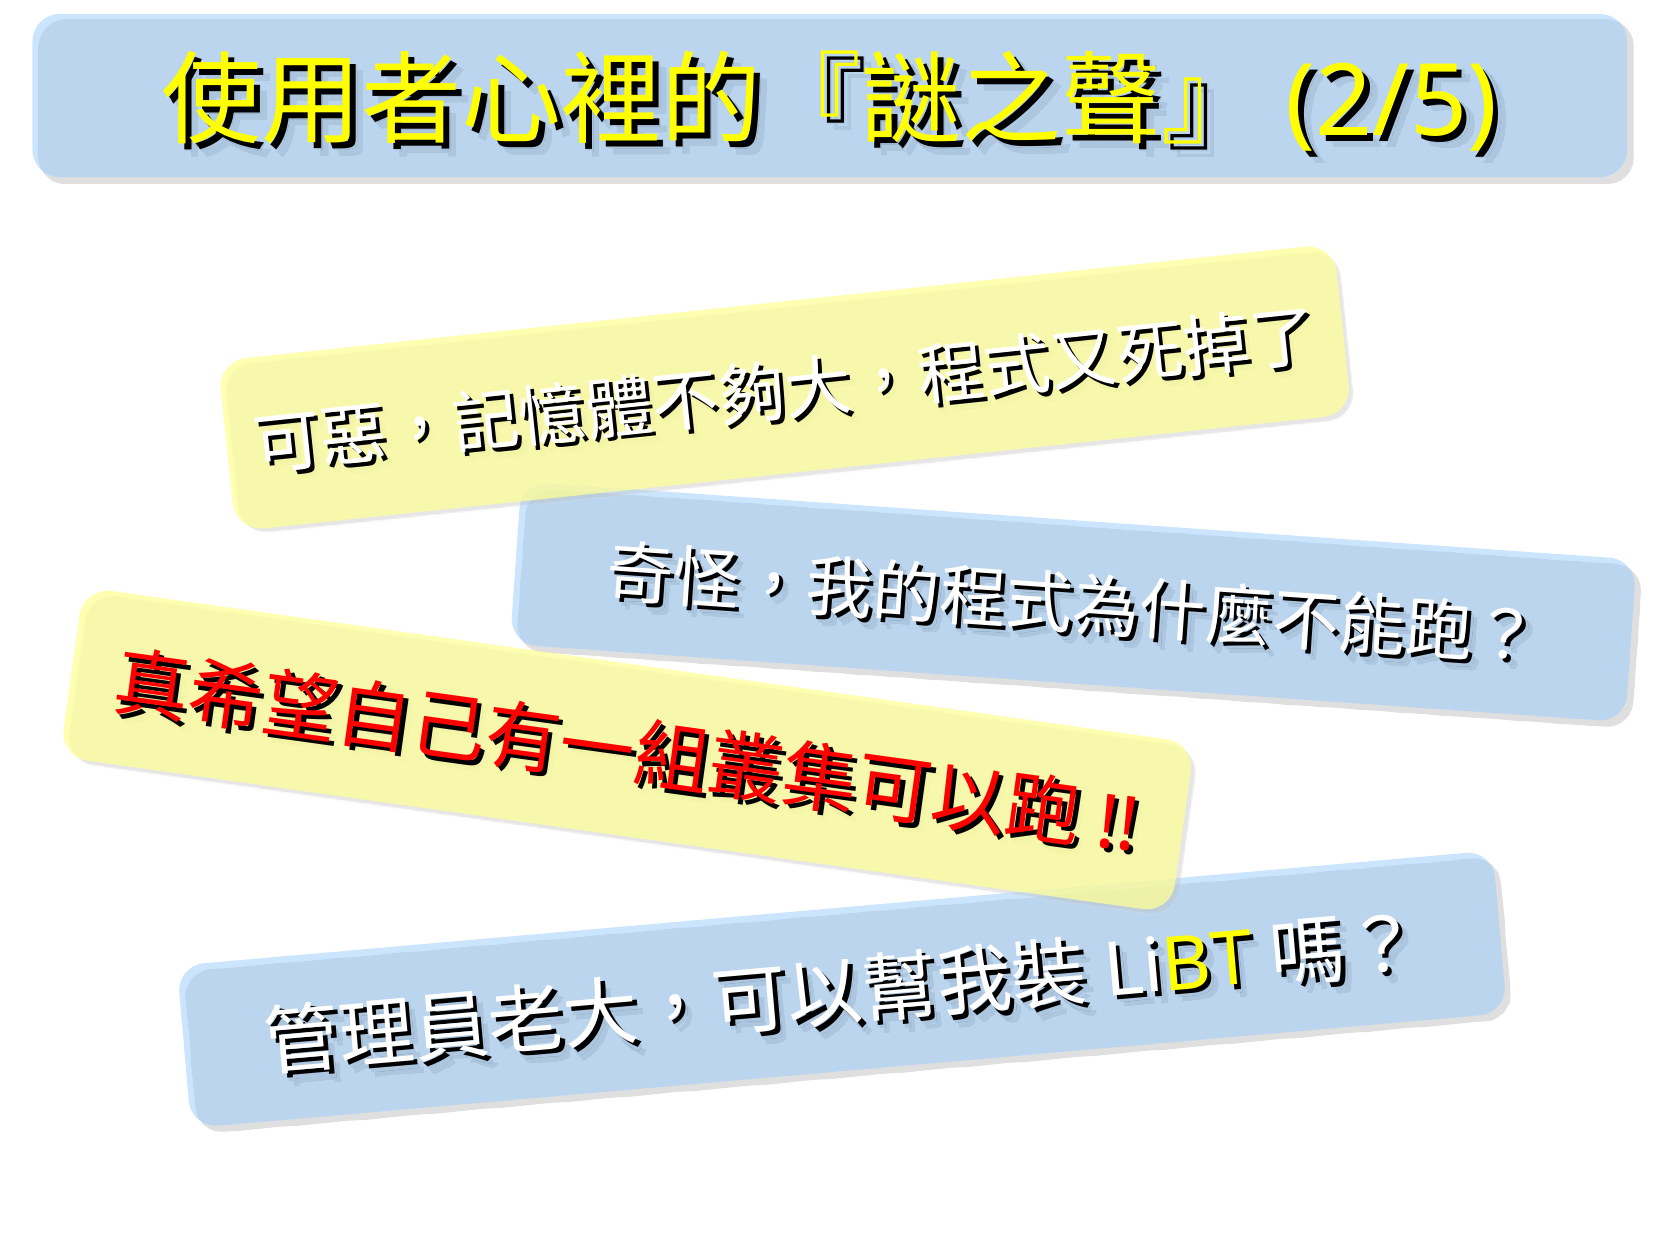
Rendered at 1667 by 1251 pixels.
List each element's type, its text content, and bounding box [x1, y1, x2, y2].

text_box 使用者心裡的『謎之聲』(2/5) [32, 13, 1628, 178]
text_box 可惡，記憶體不夠大，程式又死掉了 [220, 246, 1349, 529]
text_box 管理員老大，可以幫我裝LiBT嗎？ [179, 852, 1505, 1126]
text_box 奇怪，我的程式為什麼不能跑？ [511, 489, 1635, 721]
text_box 真希望自己有一組叢集可以跑!! [63, 590, 1192, 910]
